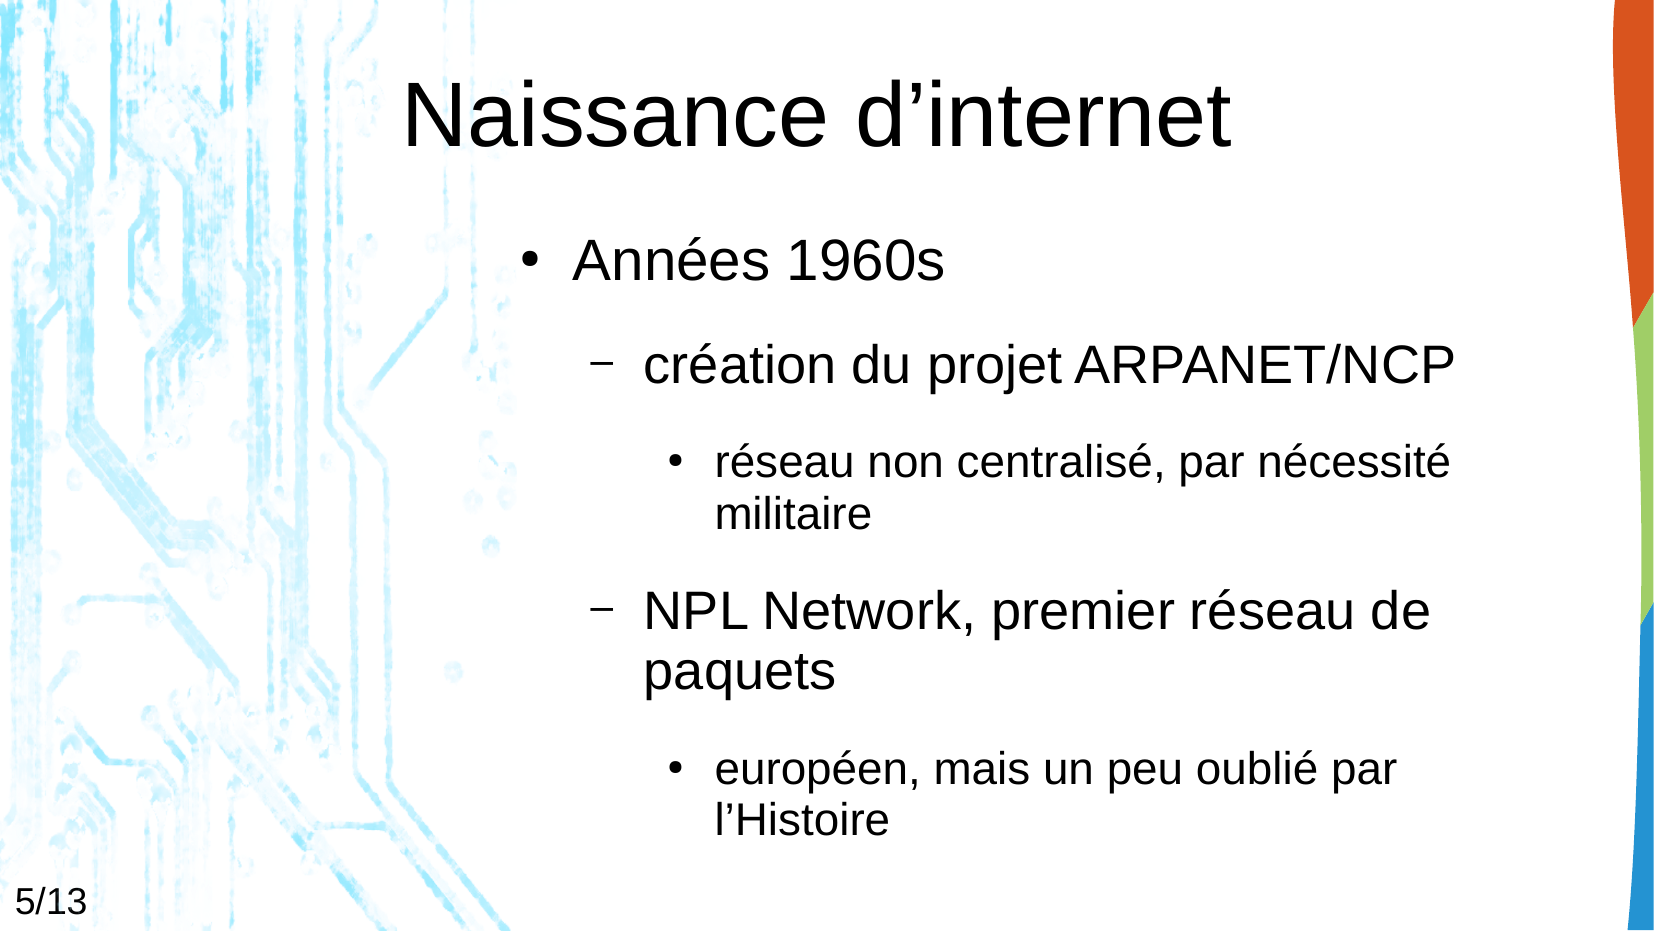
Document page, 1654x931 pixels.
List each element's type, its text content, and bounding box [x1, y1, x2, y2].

picture [0, 0, 517, 931]
list Années 1960s création du projet ARPANET/NCP réseau non centralisé, par nécessité militaire NPL Network, premier réseau de paquets européen, mais un peu oublié par l’Histoire [501, 228, 1571, 857]
title Naissance d’internet [104, 37, 1530, 193]
